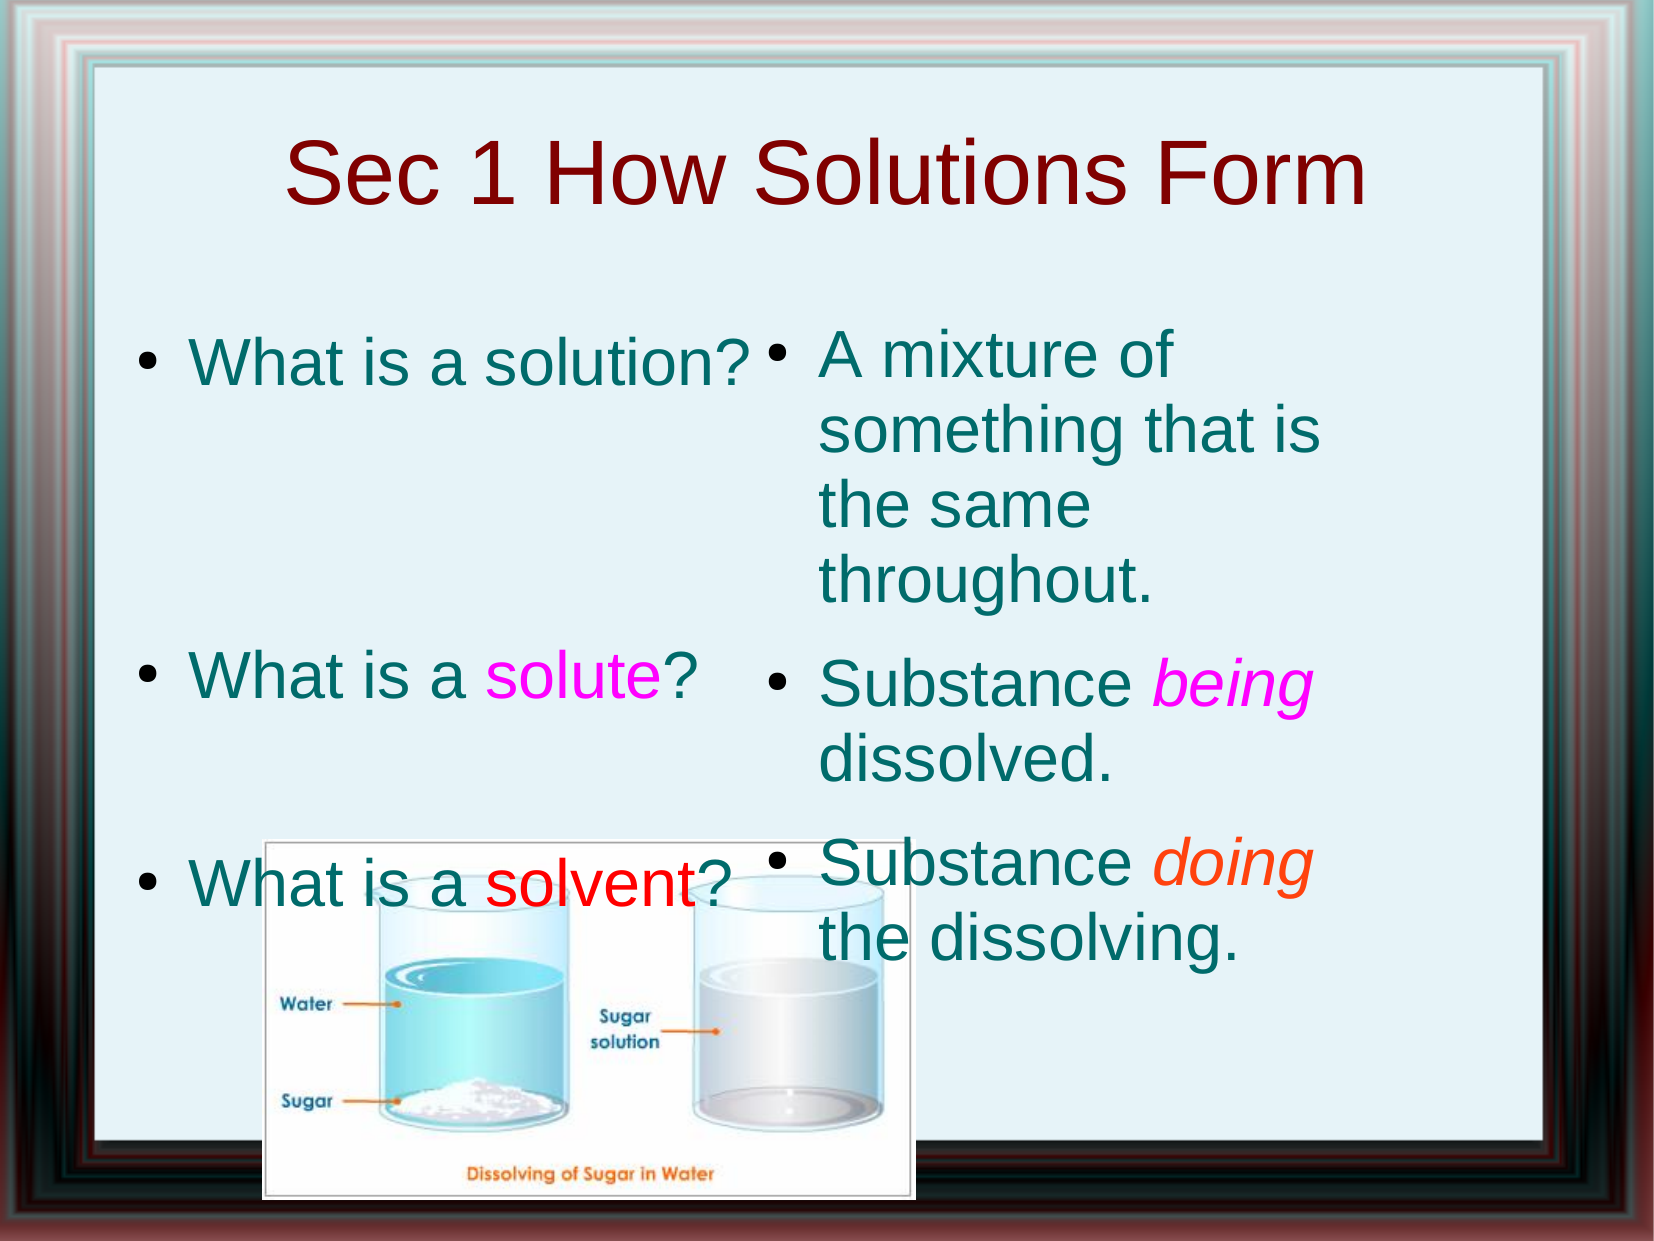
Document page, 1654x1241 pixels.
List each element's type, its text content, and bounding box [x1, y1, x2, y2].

picture [0, 0, 1654, 1241]
list What is a solution? What is a solute? What is a solvent? [118, 324, 796, 1051]
title Sec 1 How Solutions Form [118, 88, 1536, 257]
list A mixture of something that is the same throughout. Substance being dissolved. Substance doing the dissolving. [747, 317, 1426, 975]
